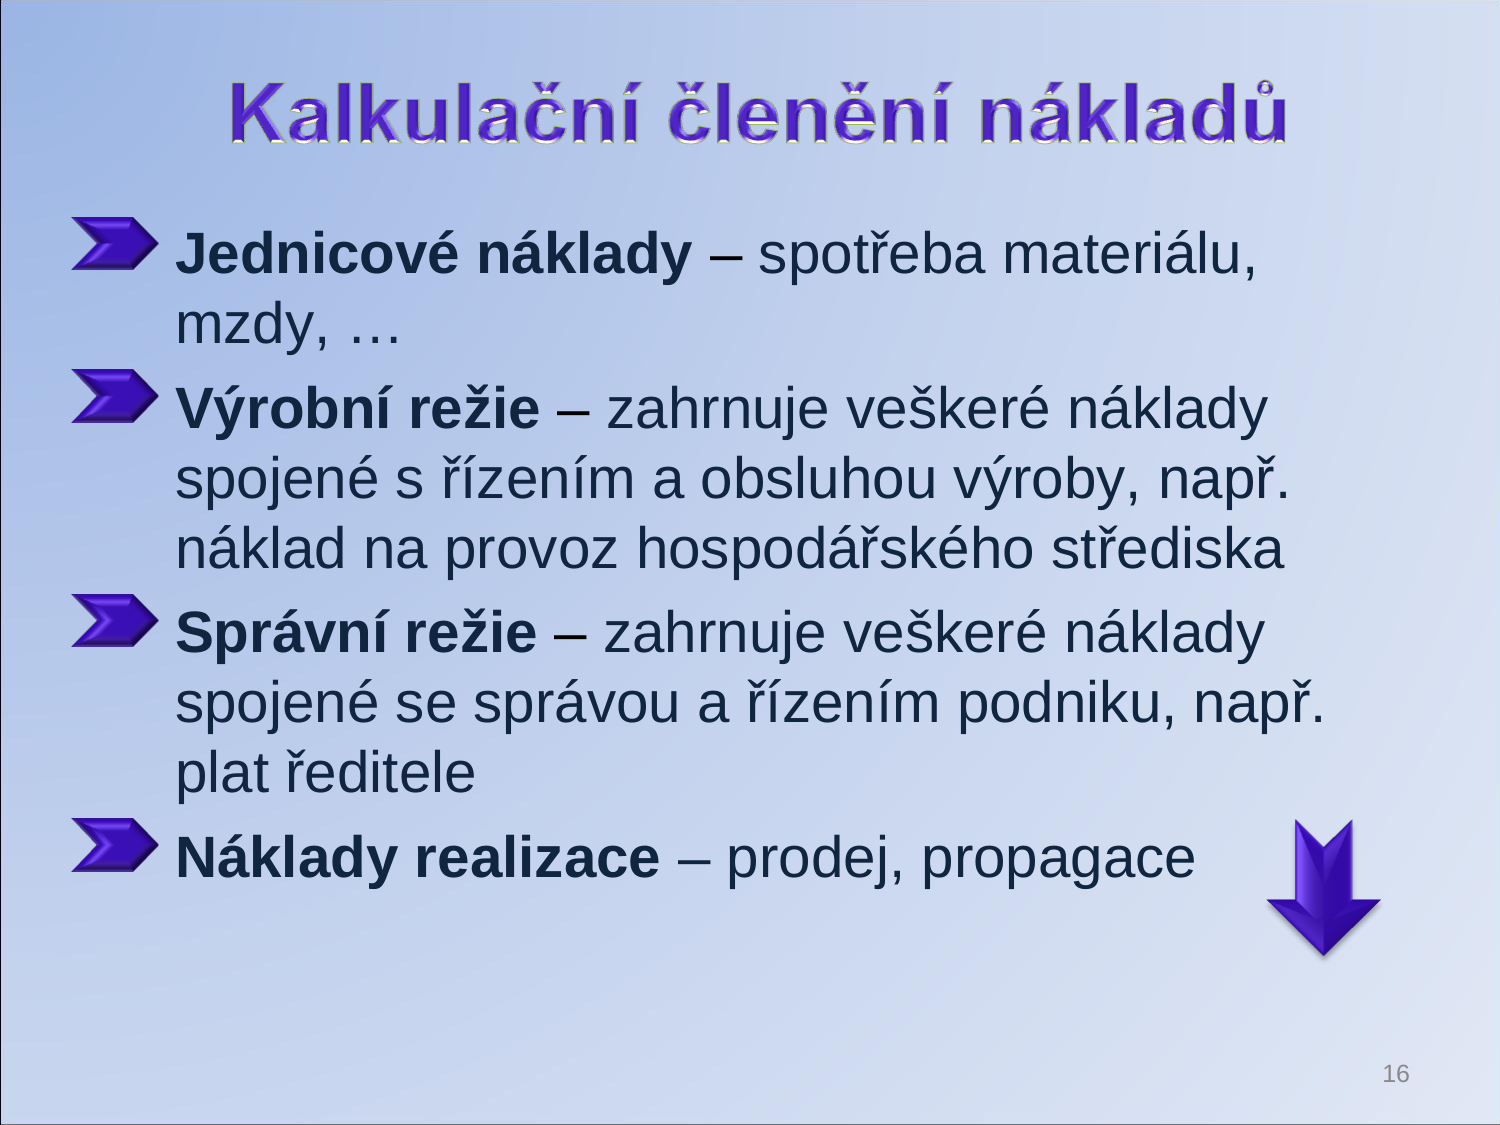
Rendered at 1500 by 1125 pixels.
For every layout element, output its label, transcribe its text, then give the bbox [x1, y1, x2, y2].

picture [0, 0, 1500, 1125]
text_box <číslo> [1074, 1042, 1426, 1103]
list Jednicové náklady ‒ spotřeba materiálu, mzdy, … Výrobní režie ‒ zahrnuje veškeré náklady spojené s řízením a obsluhou výroby, např. náklad na provoz hospodářského střediska Správní režie ‒ zahrnuje veškeré náklady spojené se správou a řízením podniku, např. plat ředitele Náklady realizace – prodej, propagace [100, 207, 1436, 993]
